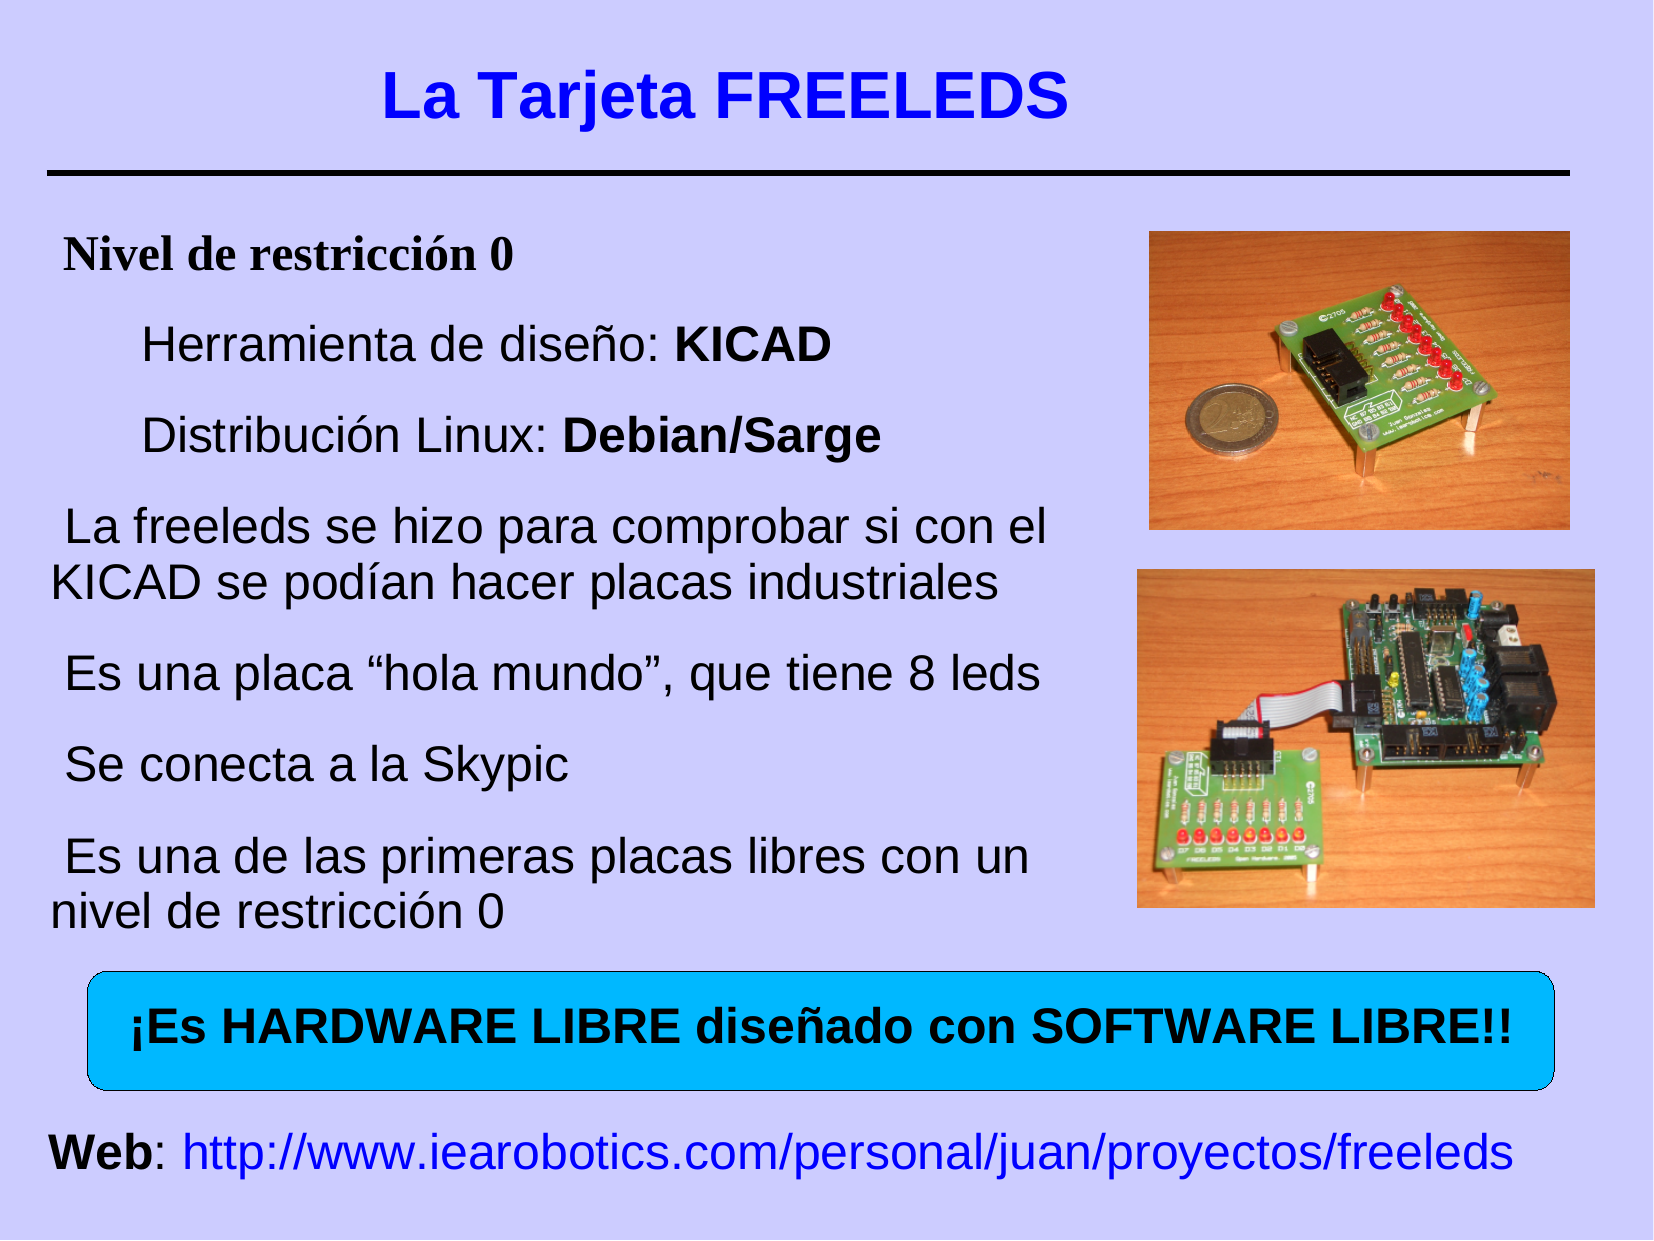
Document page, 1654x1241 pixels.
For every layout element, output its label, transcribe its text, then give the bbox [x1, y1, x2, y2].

text_box Web: http://www.iearobotics.com/personal/juan/proyectos/freeleds [48, 1124, 1603, 1181]
picture [1149, 231, 1570, 530]
text_box [87, 971, 1555, 1091]
picture [1137, 569, 1595, 908]
text_box ¡Es HARDWARE LIBRE diseñado con SOFTWARE LIBRE!! [129, 998, 1565, 1055]
title La Tarjeta FREELEDS [88, 0, 1364, 178]
text_box Nivel de restricción 0 Herramienta de diseño: KICAD Distribución Linux: Debian/Sarge La freeleds se hizo para comprobar si con el KICAD se podían hacer placas industriales Es una placa “hola mundo”, que tiene 8 leds Se conecta a la Skypic Es una de las primeras placas libres con un nivel de restricción 0 [50, 224, 1123, 942]
